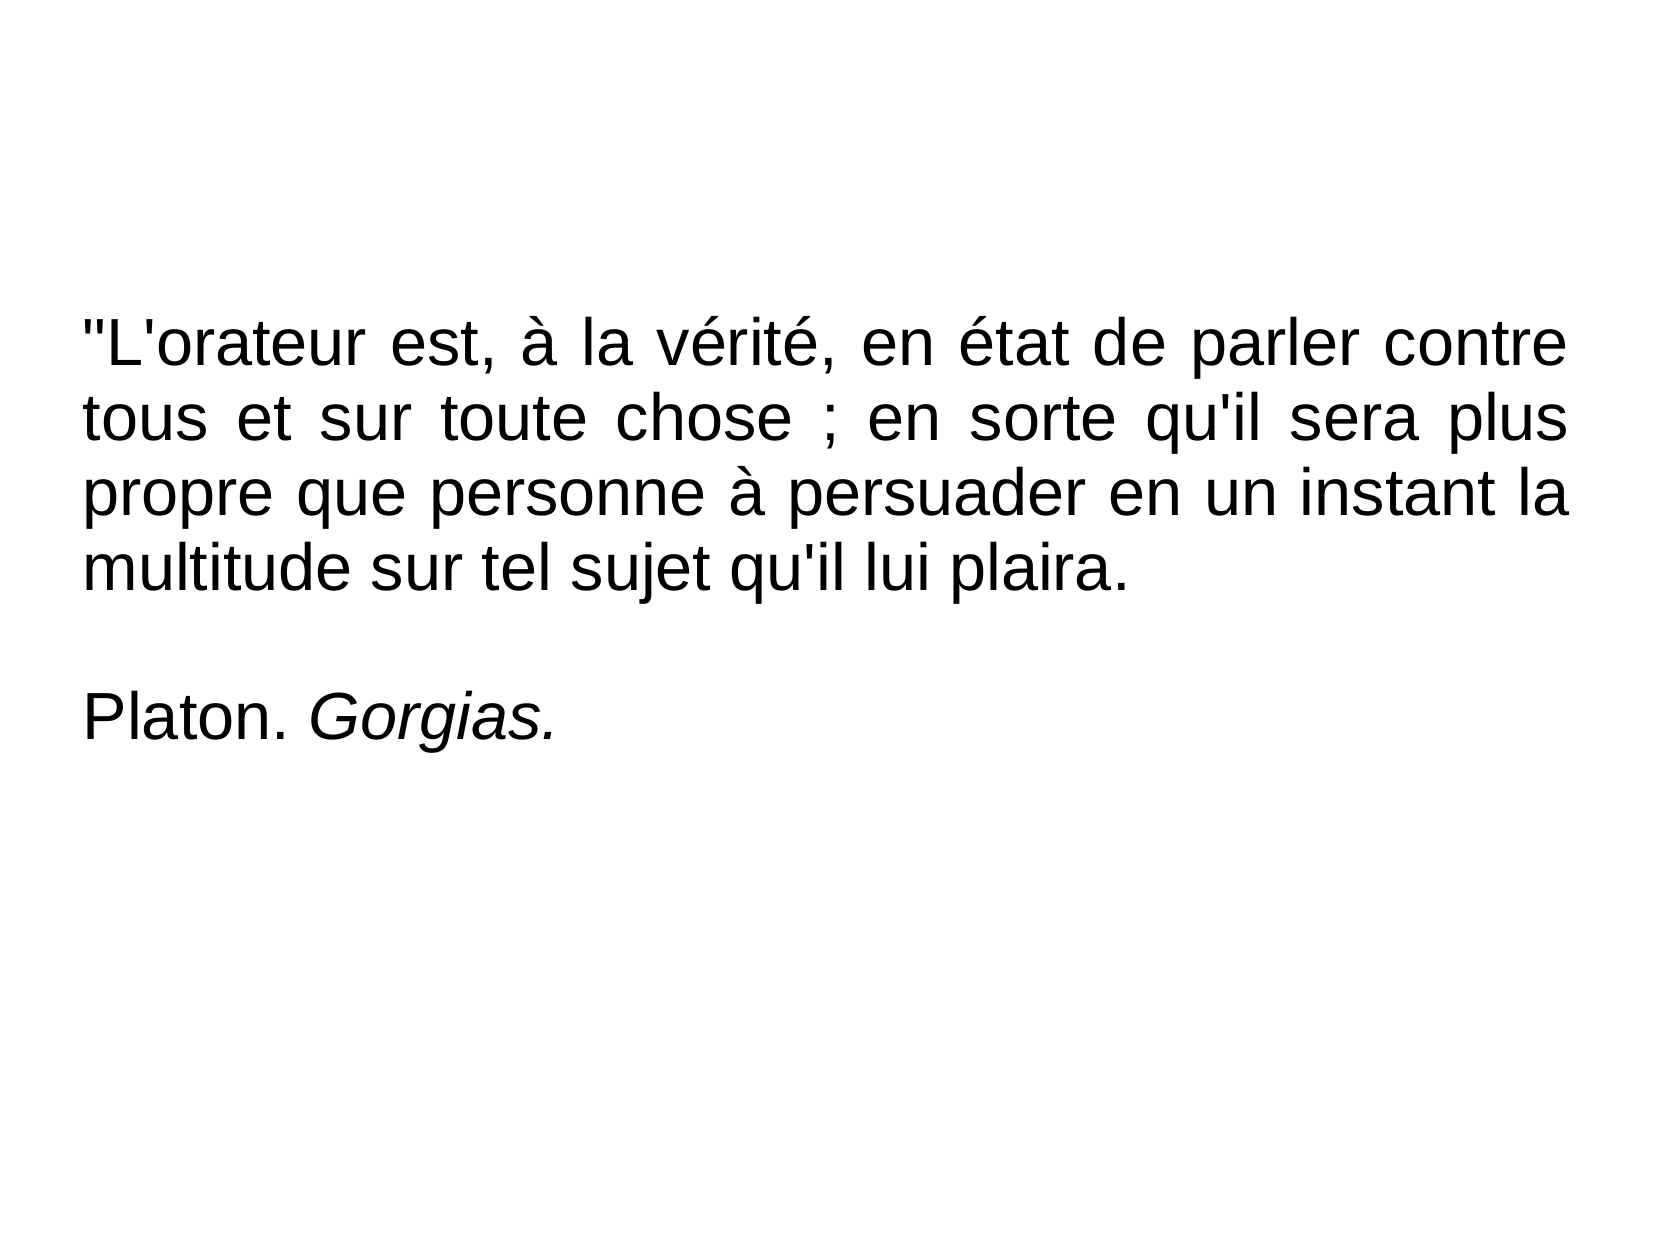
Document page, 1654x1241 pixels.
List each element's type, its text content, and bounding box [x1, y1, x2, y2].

subtitle "L'orateur est, à la vérité, en état de parler contre tous et sur toute chose ; en sorte qu'il sera plus propre que personne à persuader en un instant la multitude sur tel sujet qu'il lui plaira. Platon. Gorgias. [82, 49, 1571, 1010]
